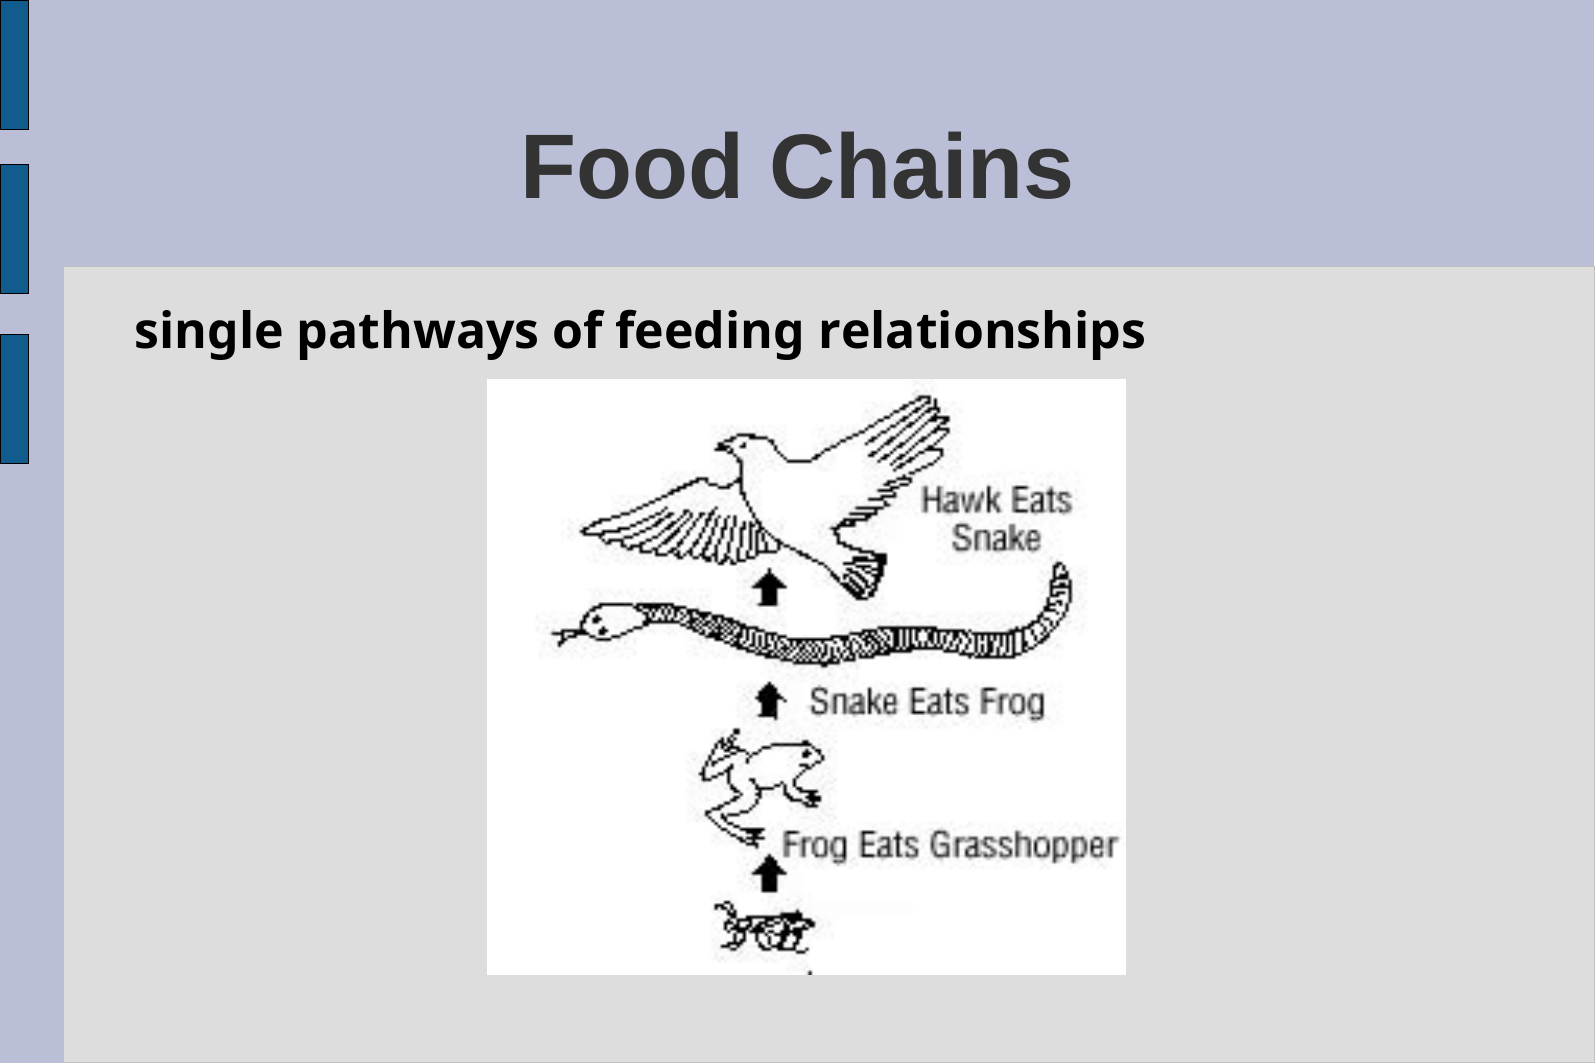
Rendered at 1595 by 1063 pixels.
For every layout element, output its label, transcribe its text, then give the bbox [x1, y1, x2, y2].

title Food Chains [117, 78, 1479, 256]
list single pathways of feeding relationships [117, 295, 1479, 966]
picture [487, 379, 1126, 976]
